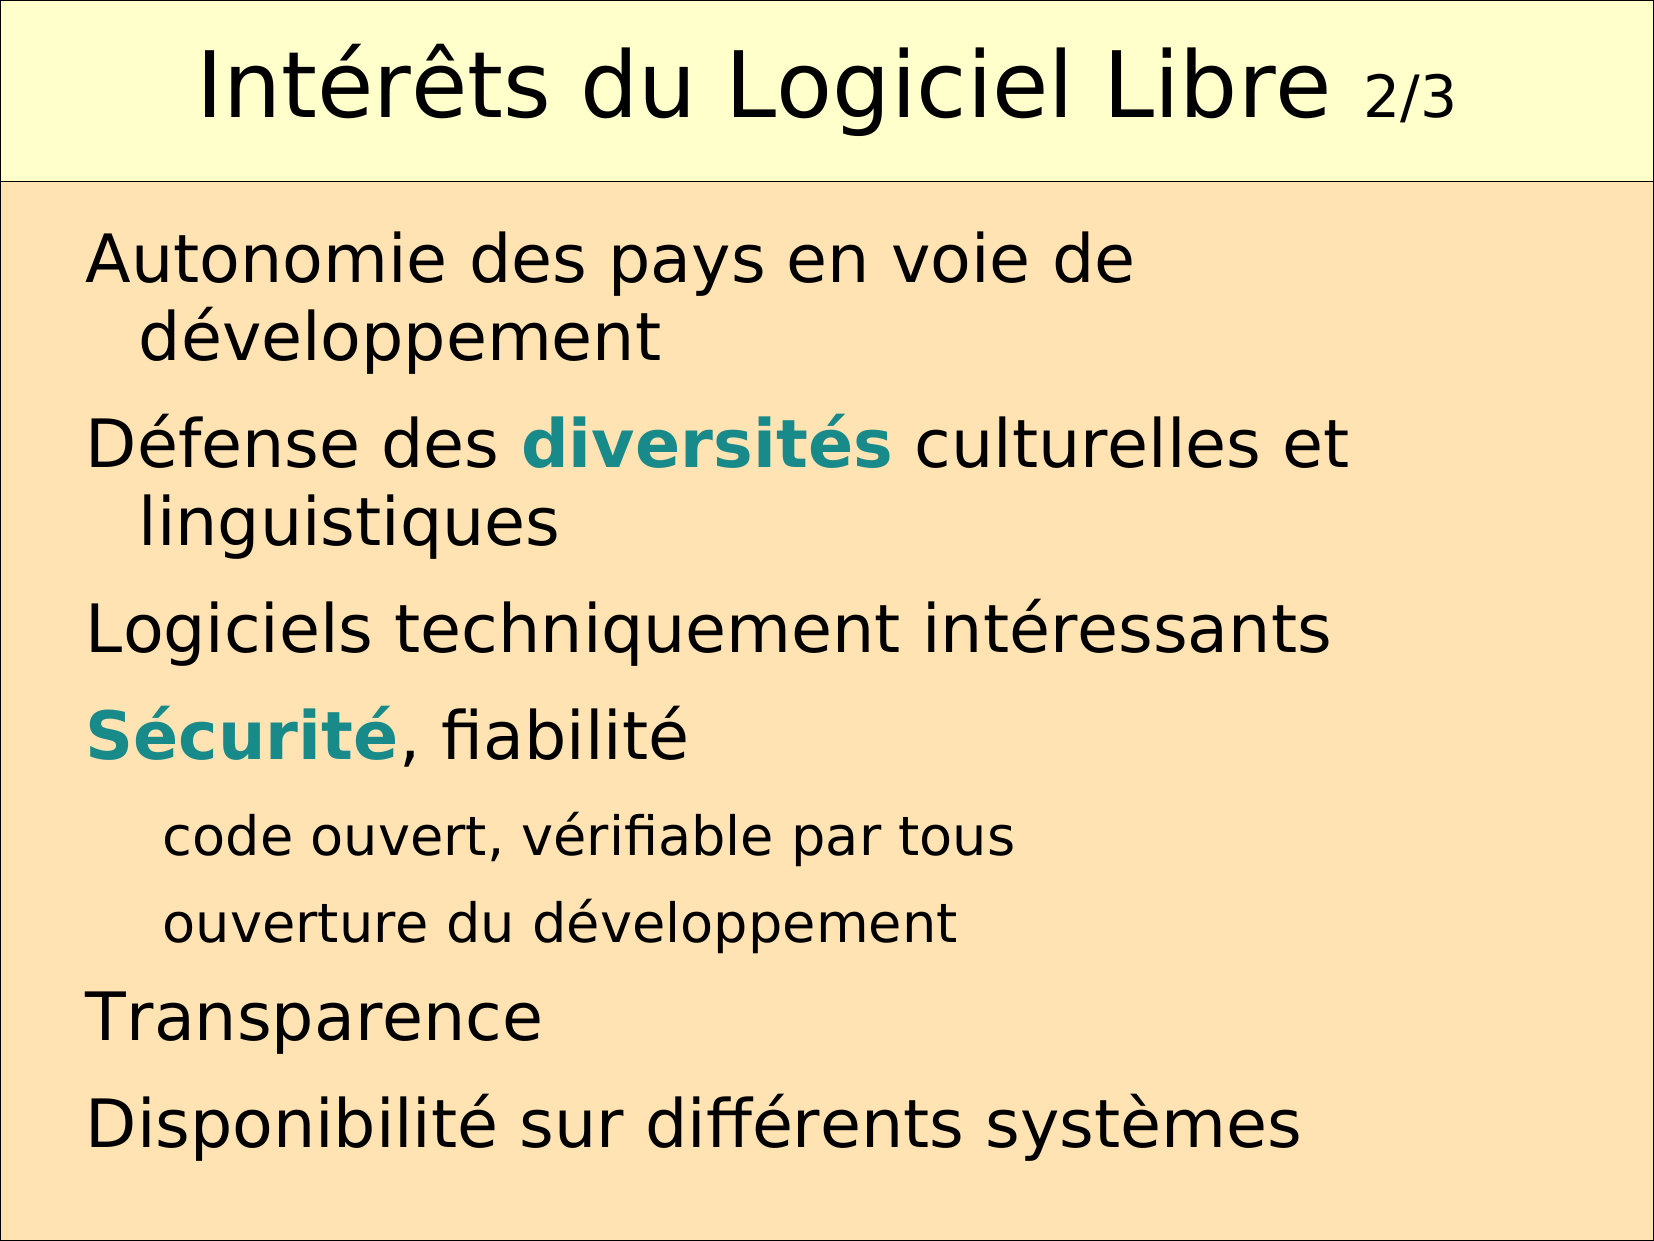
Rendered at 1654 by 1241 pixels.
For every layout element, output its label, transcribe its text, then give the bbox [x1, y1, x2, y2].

title Intérêts du Logiciel Libre 2/3 [0, 0, 1654, 173]
list Autonomie des pays en voie de développement Défense des diversités culturelles et linguistiques Logiciels techniquement intéressants Sécurité, fiabilité code ouvert, vérifiable par tous ouverture du développement Transparence Disponibilité sur différents systèmes [68, 220, 1567, 1164]
